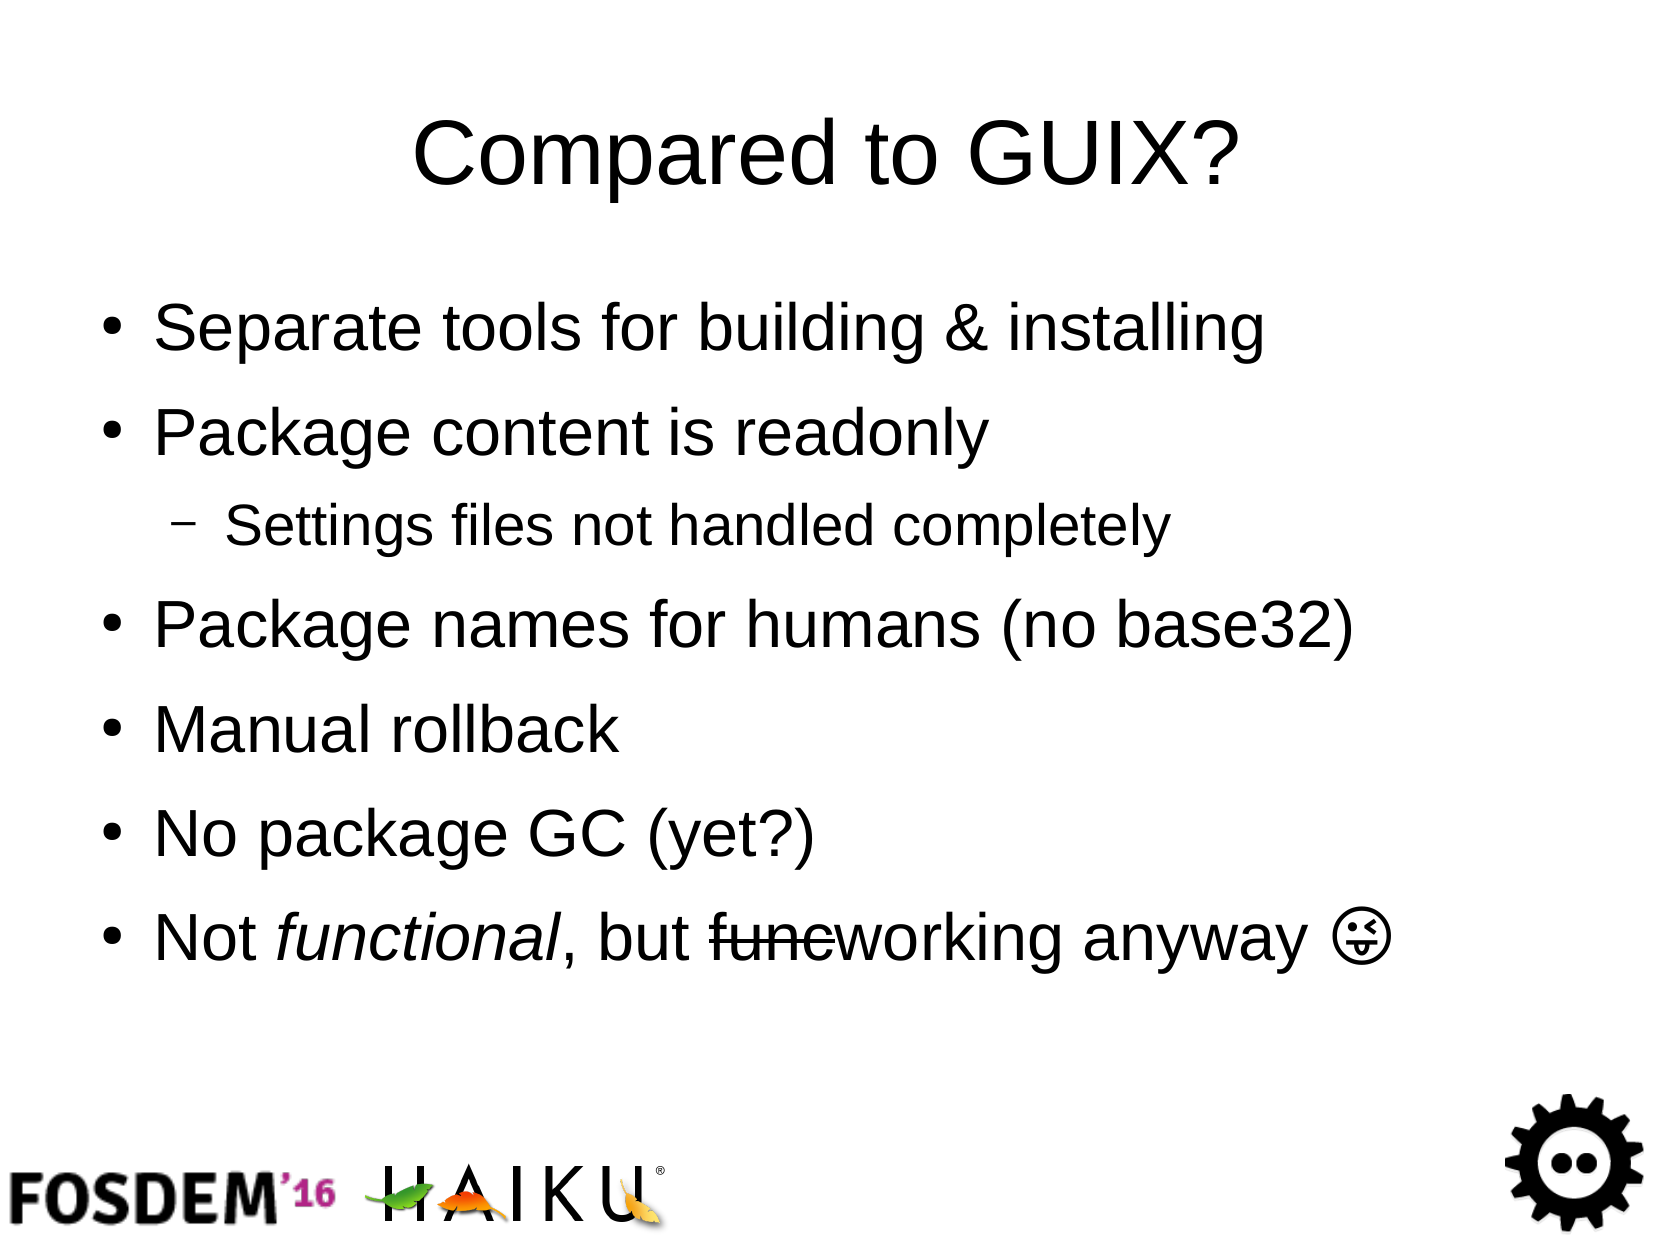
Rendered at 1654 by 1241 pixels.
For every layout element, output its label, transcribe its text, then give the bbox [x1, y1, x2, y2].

title Compared to GUIX? [82, 49, 1571, 257]
picture [1505, 1094, 1648, 1235]
picture [363, 1163, 670, 1235]
list Separate tools for building & installing Package content is readonly Settings files not handled completely Package names for humans (no base32) Manual rollback No package GC (yet?) Not functional, but funcworking anyway 😜 [82, 290, 1571, 1010]
picture [0, 1152, 350, 1241]
